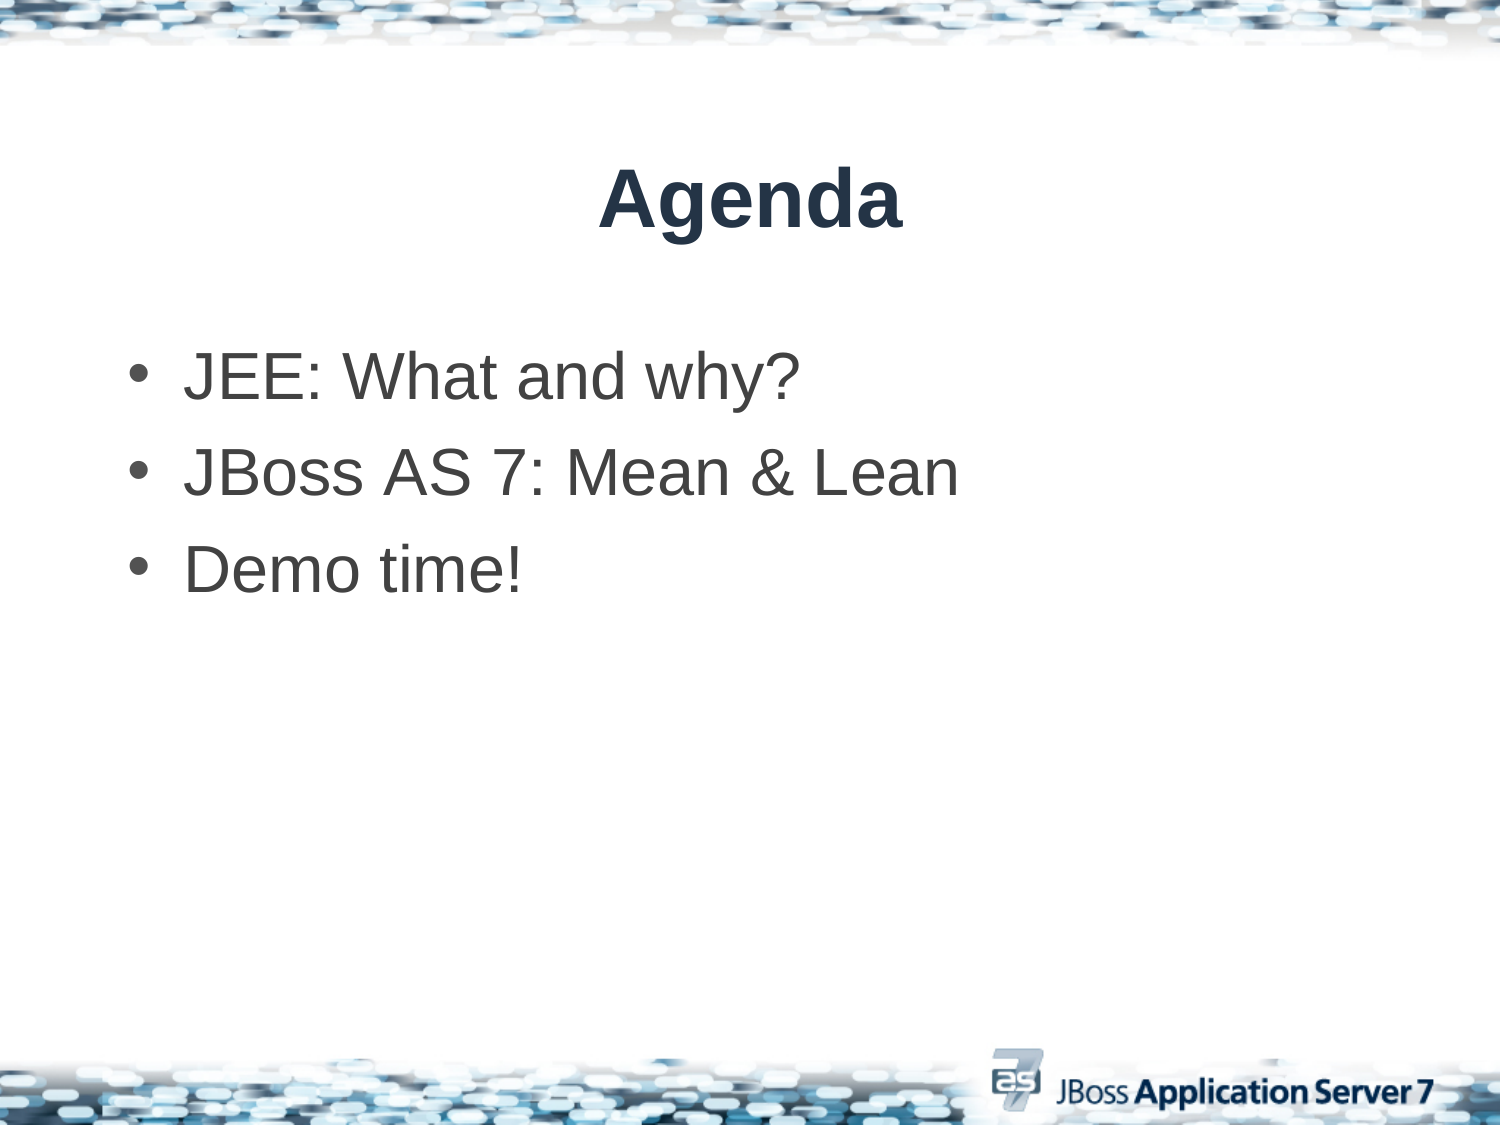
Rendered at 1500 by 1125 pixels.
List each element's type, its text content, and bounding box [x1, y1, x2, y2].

picture [0, 0, 1500, 1125]
list JEE: What and why? JBoss AS 7: Mean & Lean Demo time! [112, 324, 1388, 1001]
title Agenda [112, 68, 1388, 320]
